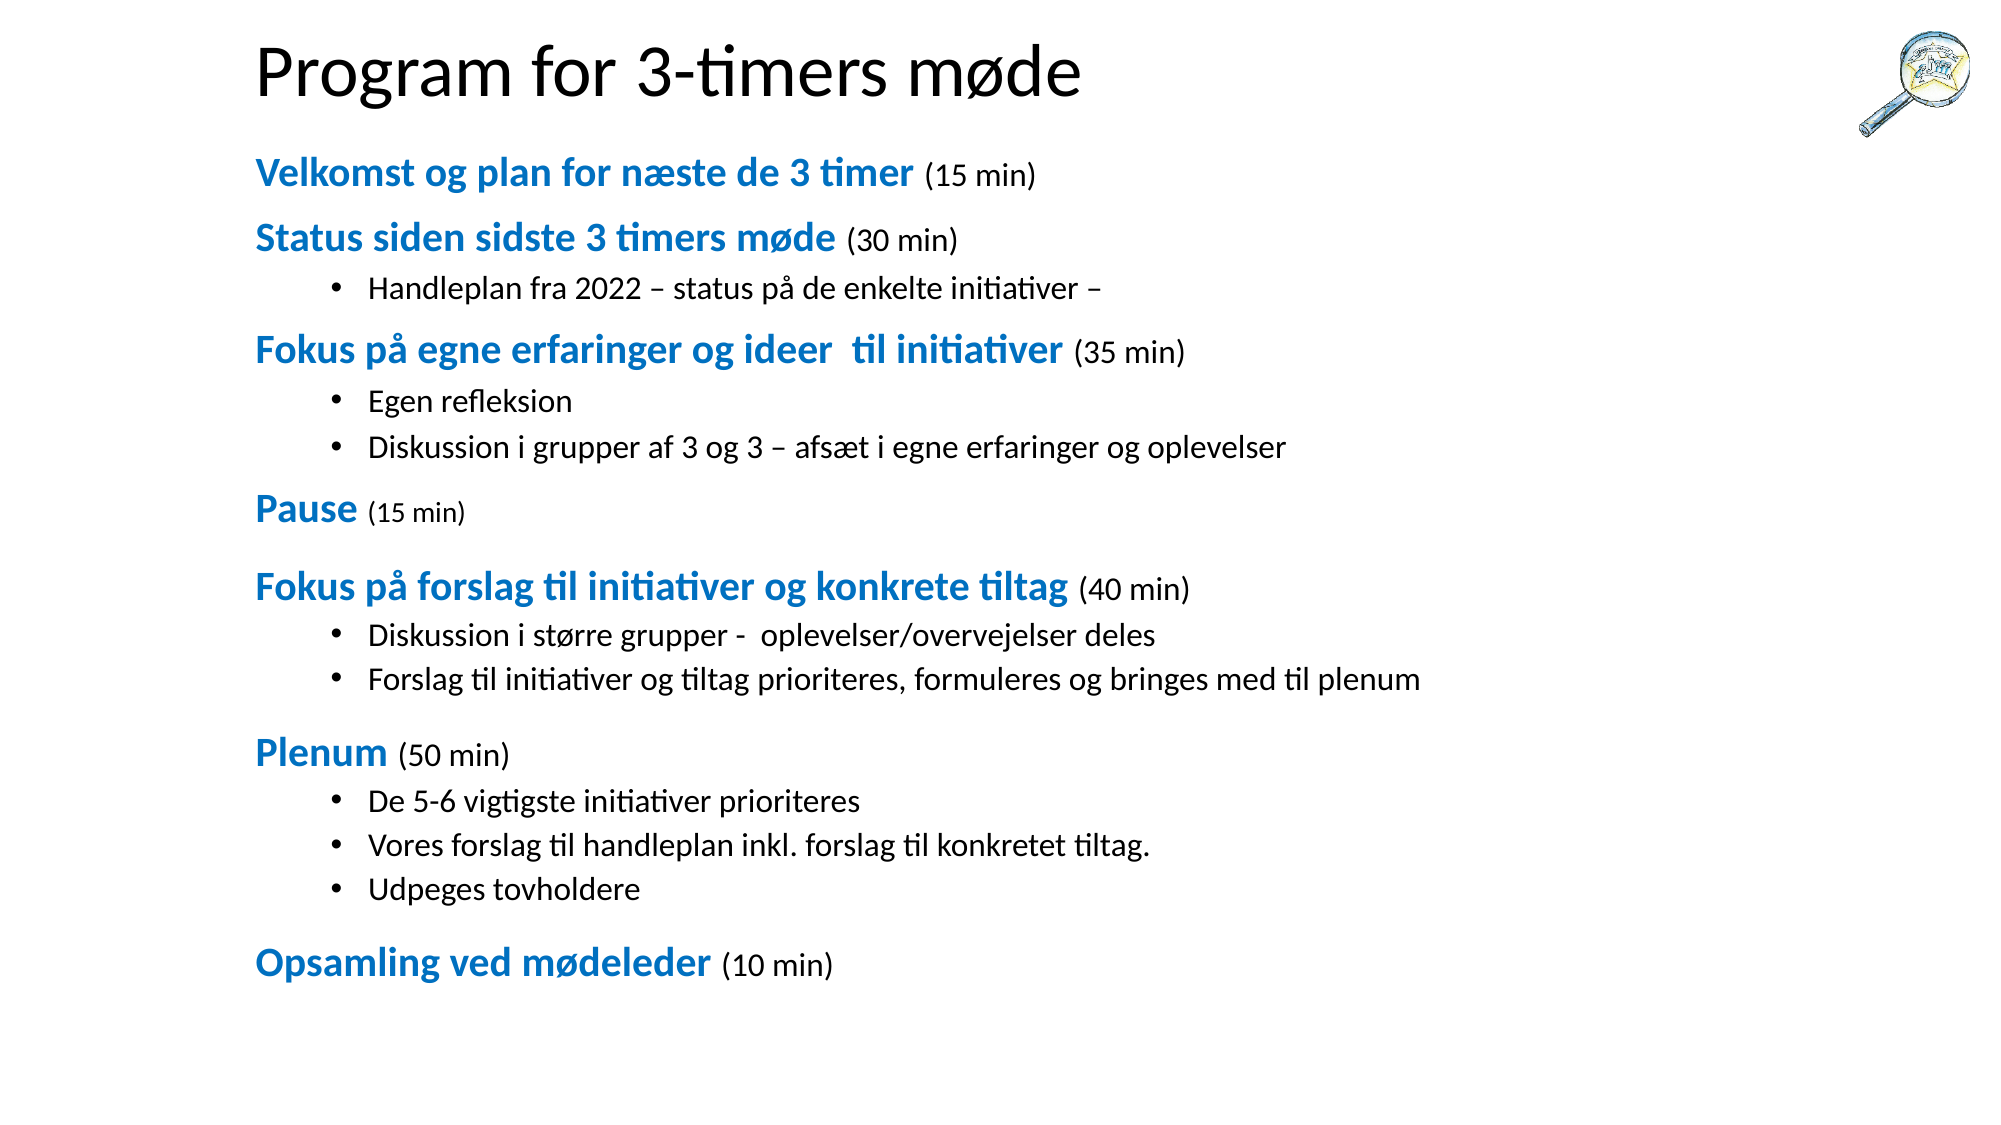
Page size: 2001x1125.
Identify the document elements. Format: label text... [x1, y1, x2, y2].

title Program for 3-timers møde [240, 17, 1712, 127]
picture [1850, 22, 1976, 139]
list Velkomst og plan for næste de 3 timer (15 min) Status siden sidste 3 timers møde (30 min) Handleplan fra 2022 – status på de enkelte initiativer – Fokus på egne erfaringer og ideer til initiativer (35 min) Egen refleksion Diskussion i grupper af 3 og 3 – afsæt i egne erfaringer og oplevelser Pause (15 min) Fokus på forslag til initiativer og konkrete tiltag (40 min) Diskussion i større grupper - oplevelser/overvejelser deles Forslag til initiativer og tiltag prioriteres, formuleres og bringes med til plenum Plenum (50 min) De 5-6 vigtigste initiativer prioriteres Vores forslag til handleplan inkl. forslag til konkretet tiltag. Udpeges tovholdere Opsamling ved mødeleder (10 min) [240, 142, 1712, 1071]
